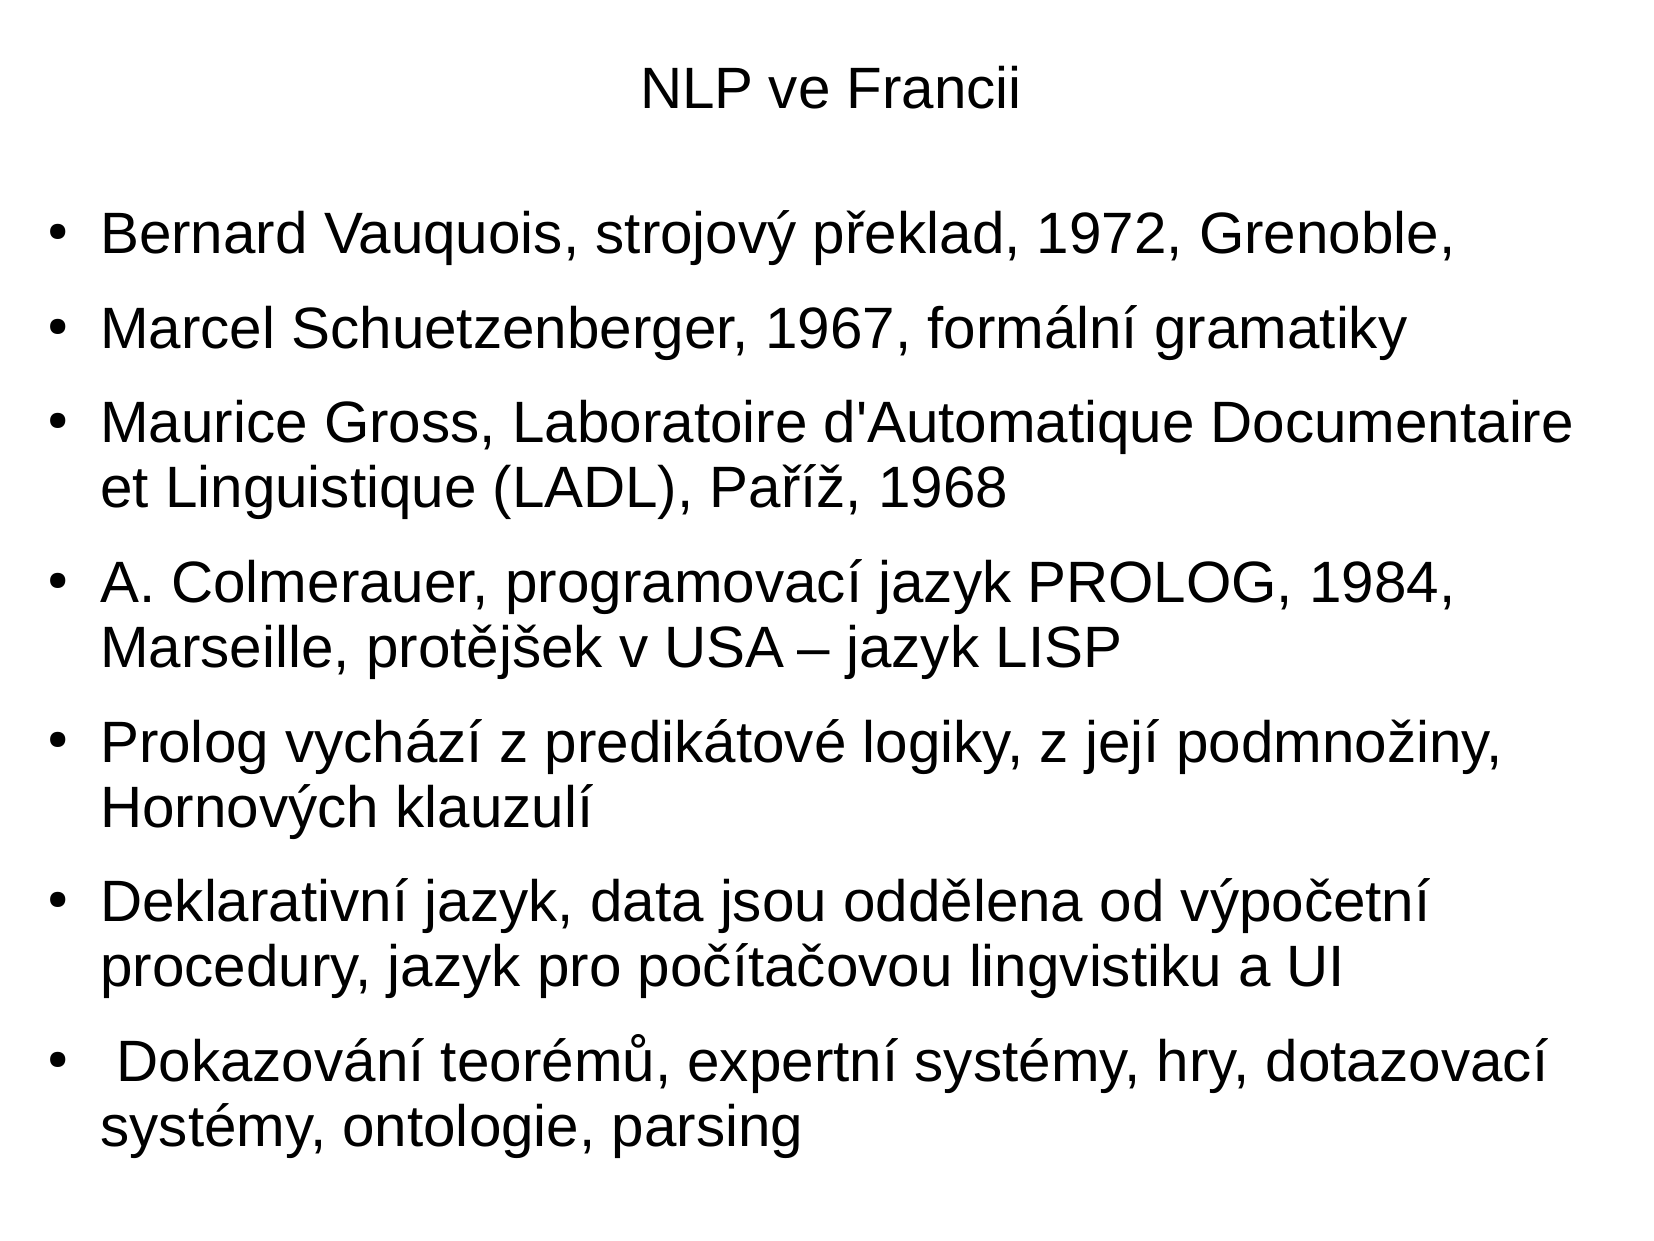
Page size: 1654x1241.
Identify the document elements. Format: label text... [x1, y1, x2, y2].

title NLP ve Francii [76, 0, 1565, 178]
list Bernard Vauquois, strojový překlad, 1972, Grenoble, Marcel Schuetzenberger, 1967, formální gramatiky Maurice Gross, Laboratoire d'Automatique Documentaire et Linguistique (LADL), Paříž, 1968 A. Colmerauer, programovací jazyk PROLOG, 1984, Marseille, protějšek v USA – jazyk LISP Prolog vychází z predikátové logiky, z její podmnožiny, Hornových klauzulí Deklarativní jazyk, data jsou oddělena od výpočetní procedury, jazyk pro počítačovou lingvistiku a UI Dokazování teorémů, expertní systémy, hry, dotazovací systémy, ontologie, parsing [29, 201, 1634, 1241]
